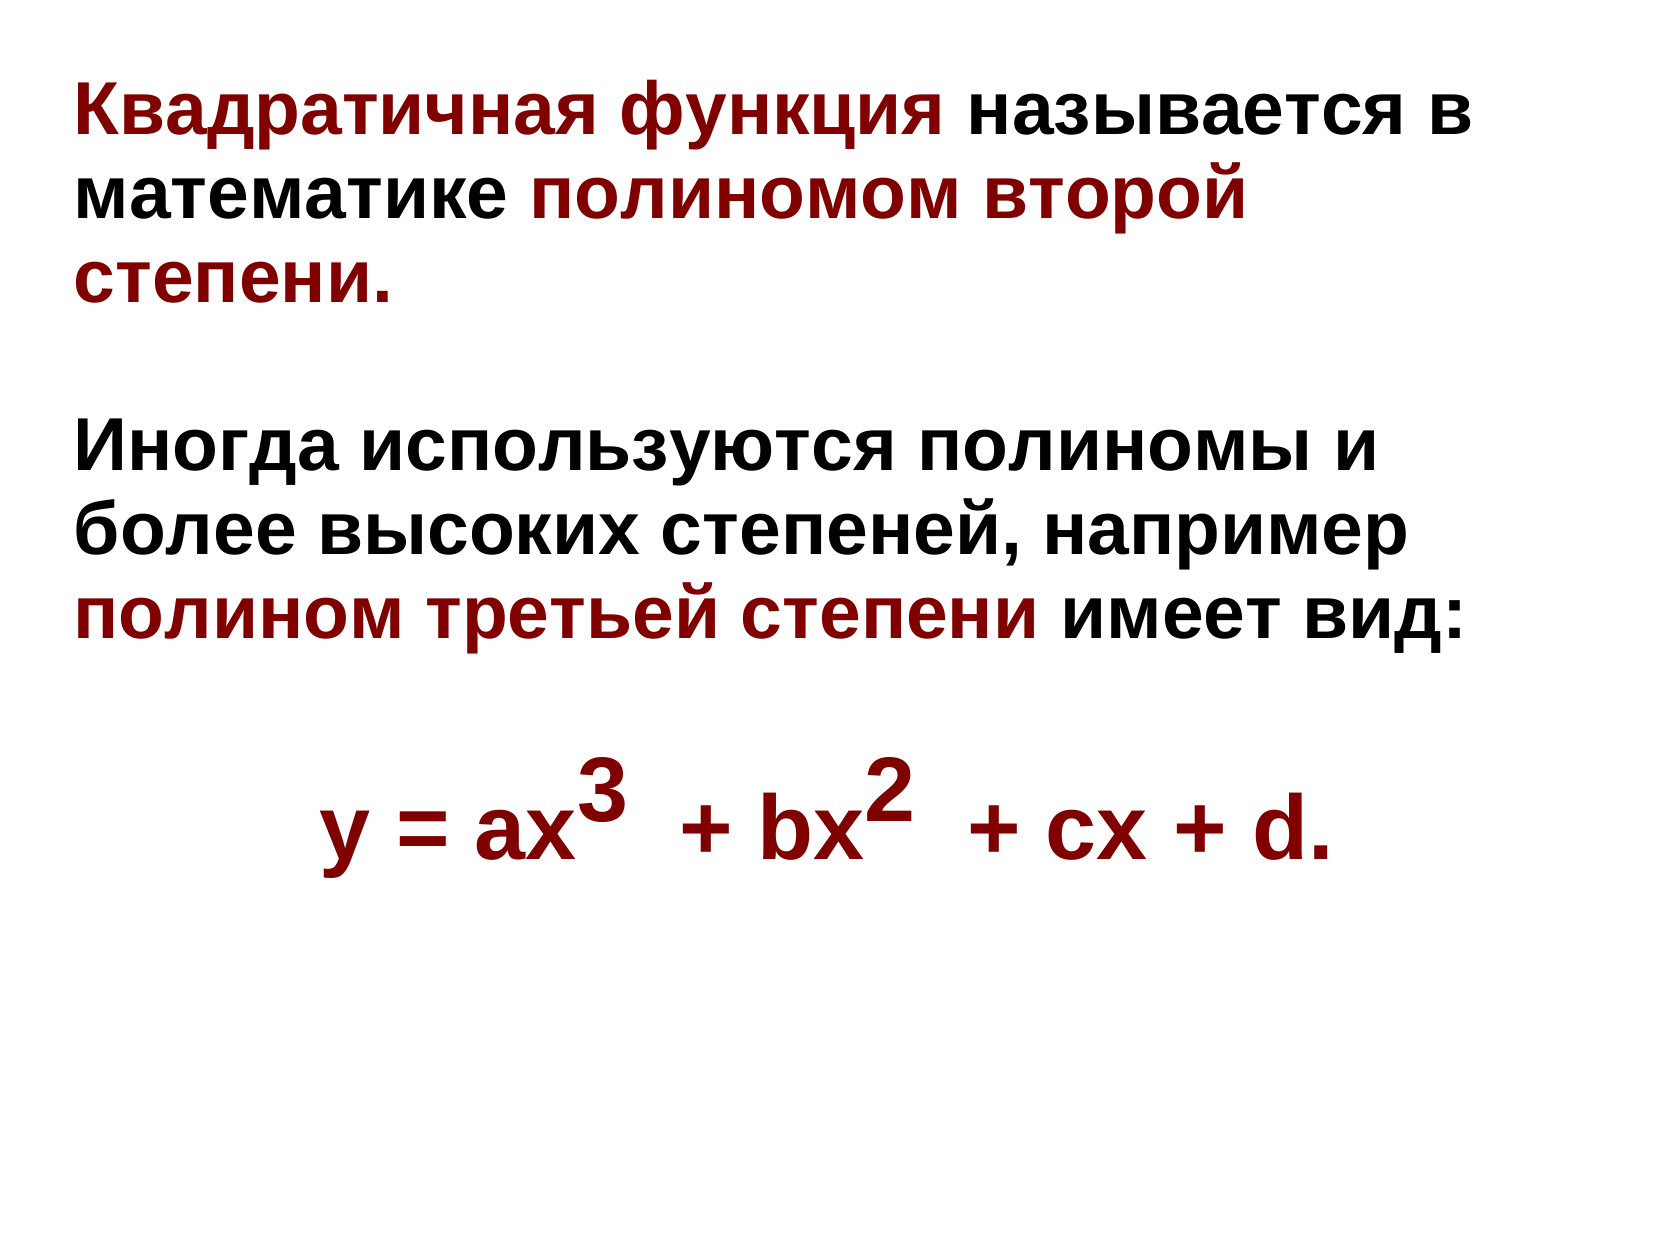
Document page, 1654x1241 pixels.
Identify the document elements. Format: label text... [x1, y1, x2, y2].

text_box Квадратичная функция называется в математике полиномом второй степени. Иногда используются полиномы и более высоких степеней, например полином третьей степени имеет вид: у = ах3 + bх2 + сх + d. [59, 59, 1595, 971]
